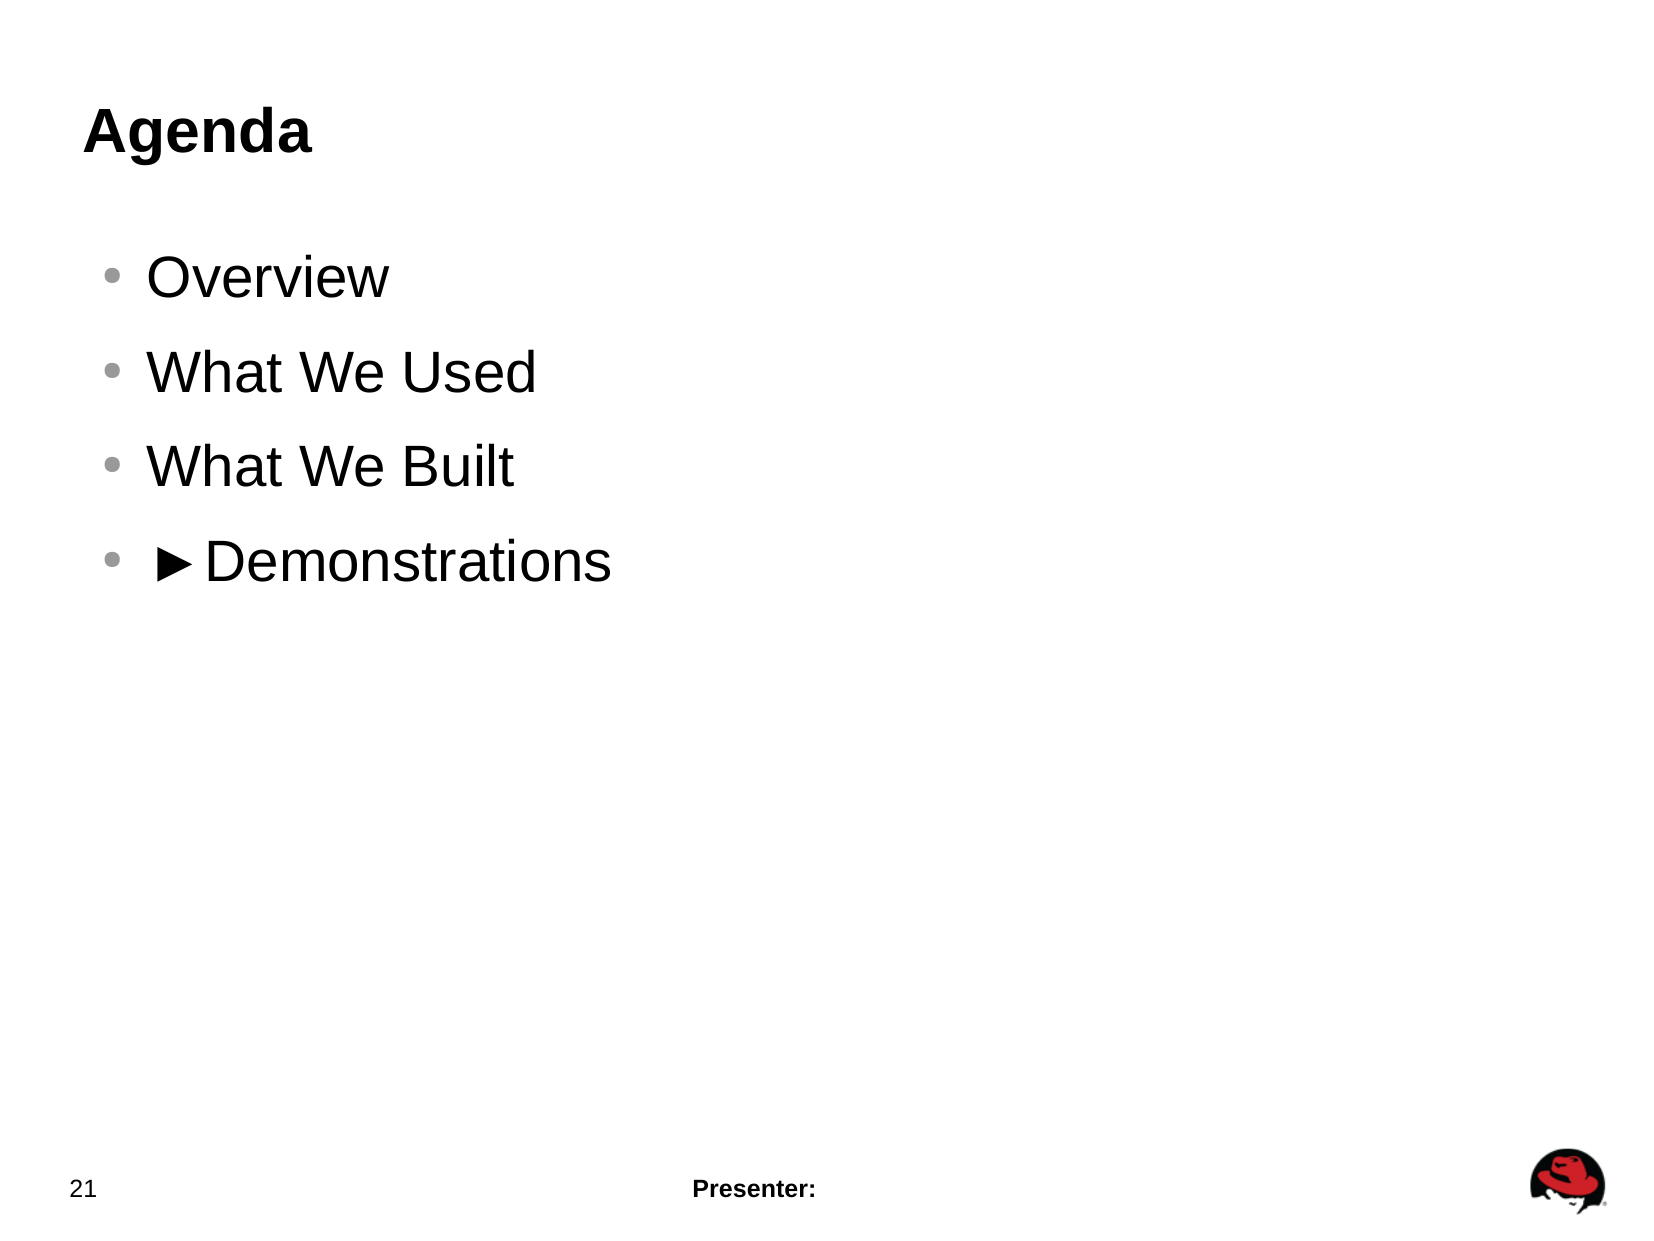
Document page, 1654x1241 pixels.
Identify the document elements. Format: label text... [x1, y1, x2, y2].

title Agenda [82, 37, 1571, 226]
list Overview What We Used What We Built ►Demonstrations [86, 244, 1576, 1039]
picture [1529, 1146, 1613, 1224]
